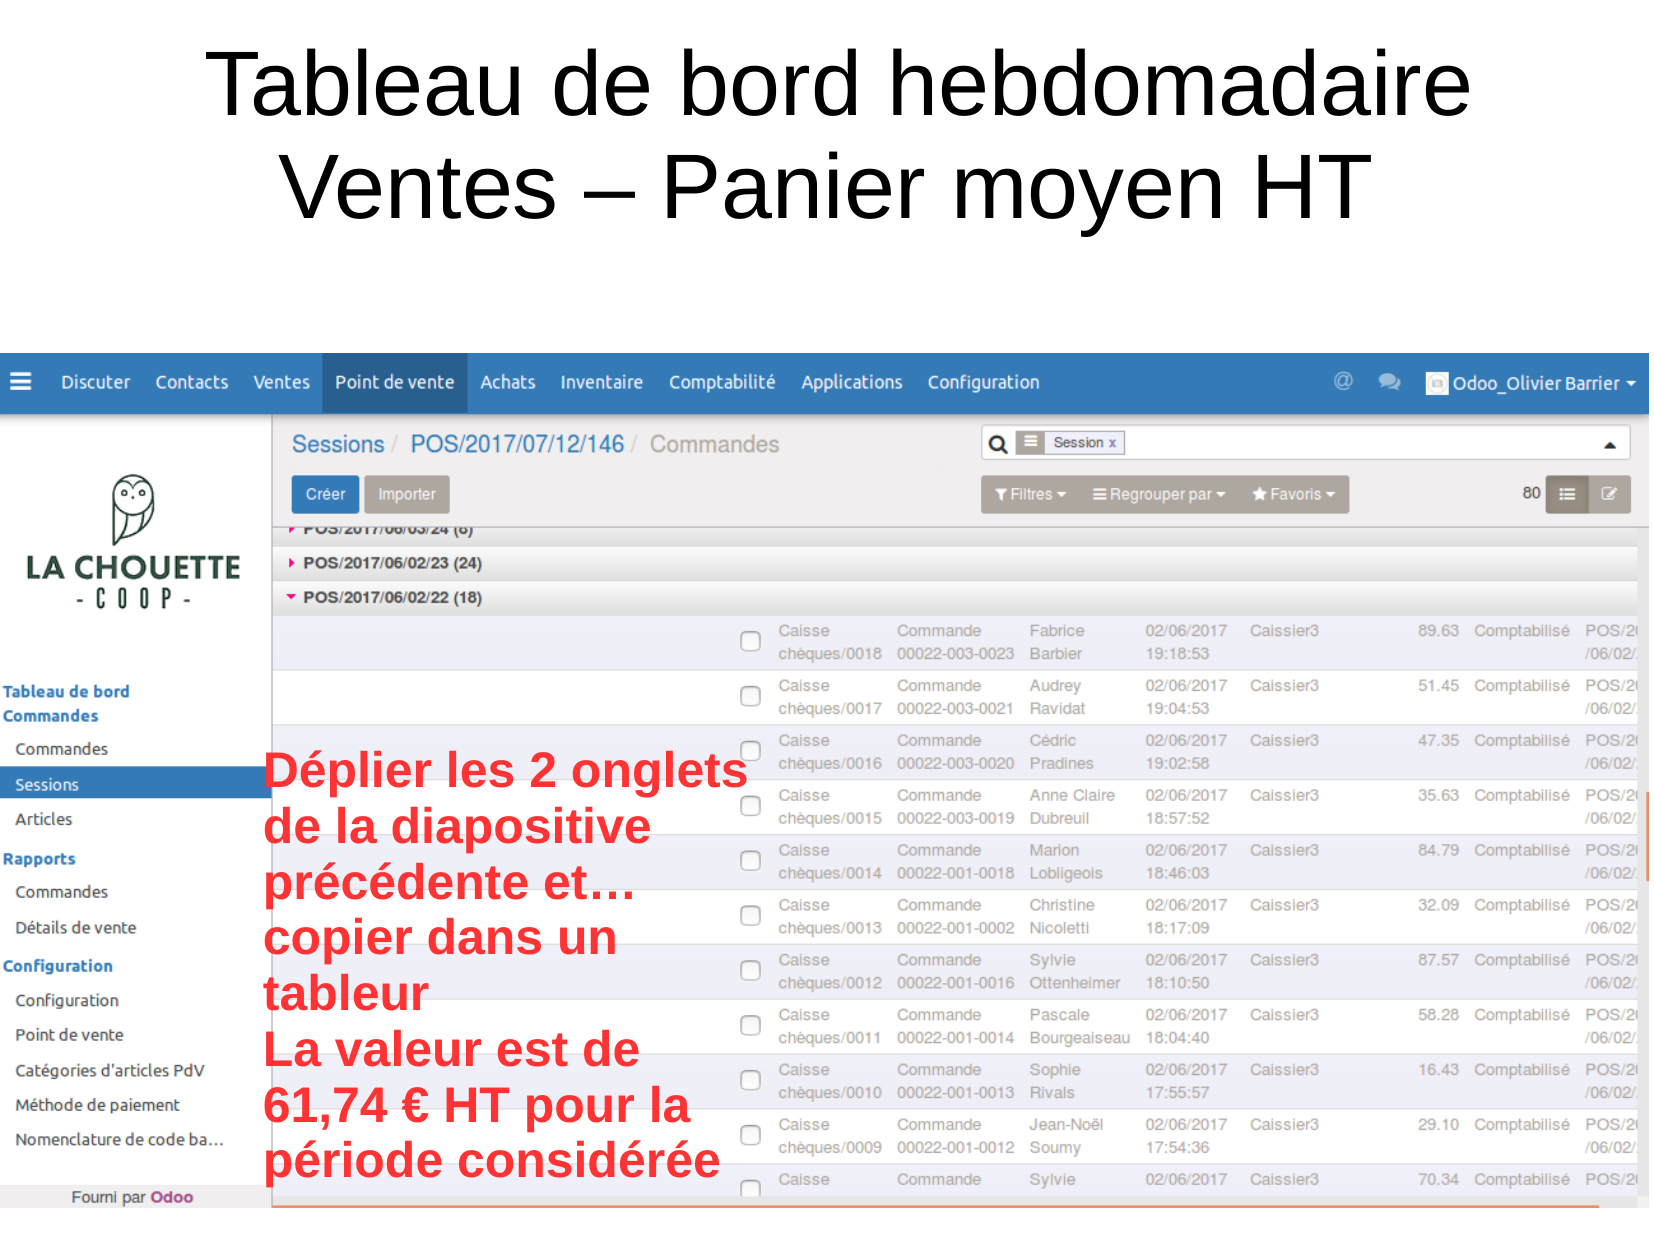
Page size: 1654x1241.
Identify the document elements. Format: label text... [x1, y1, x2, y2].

text_box Déplier les 2 onglets de la diapositive précédente et… copier dans un tableur La valeur est de 61,74 € HT pour la période considérée [248, 735, 774, 1196]
title Tableau de bord hebdomadaire Ventes – Panier moyen HT [82, 31, 1571, 239]
picture [0, 353, 1649, 1208]
